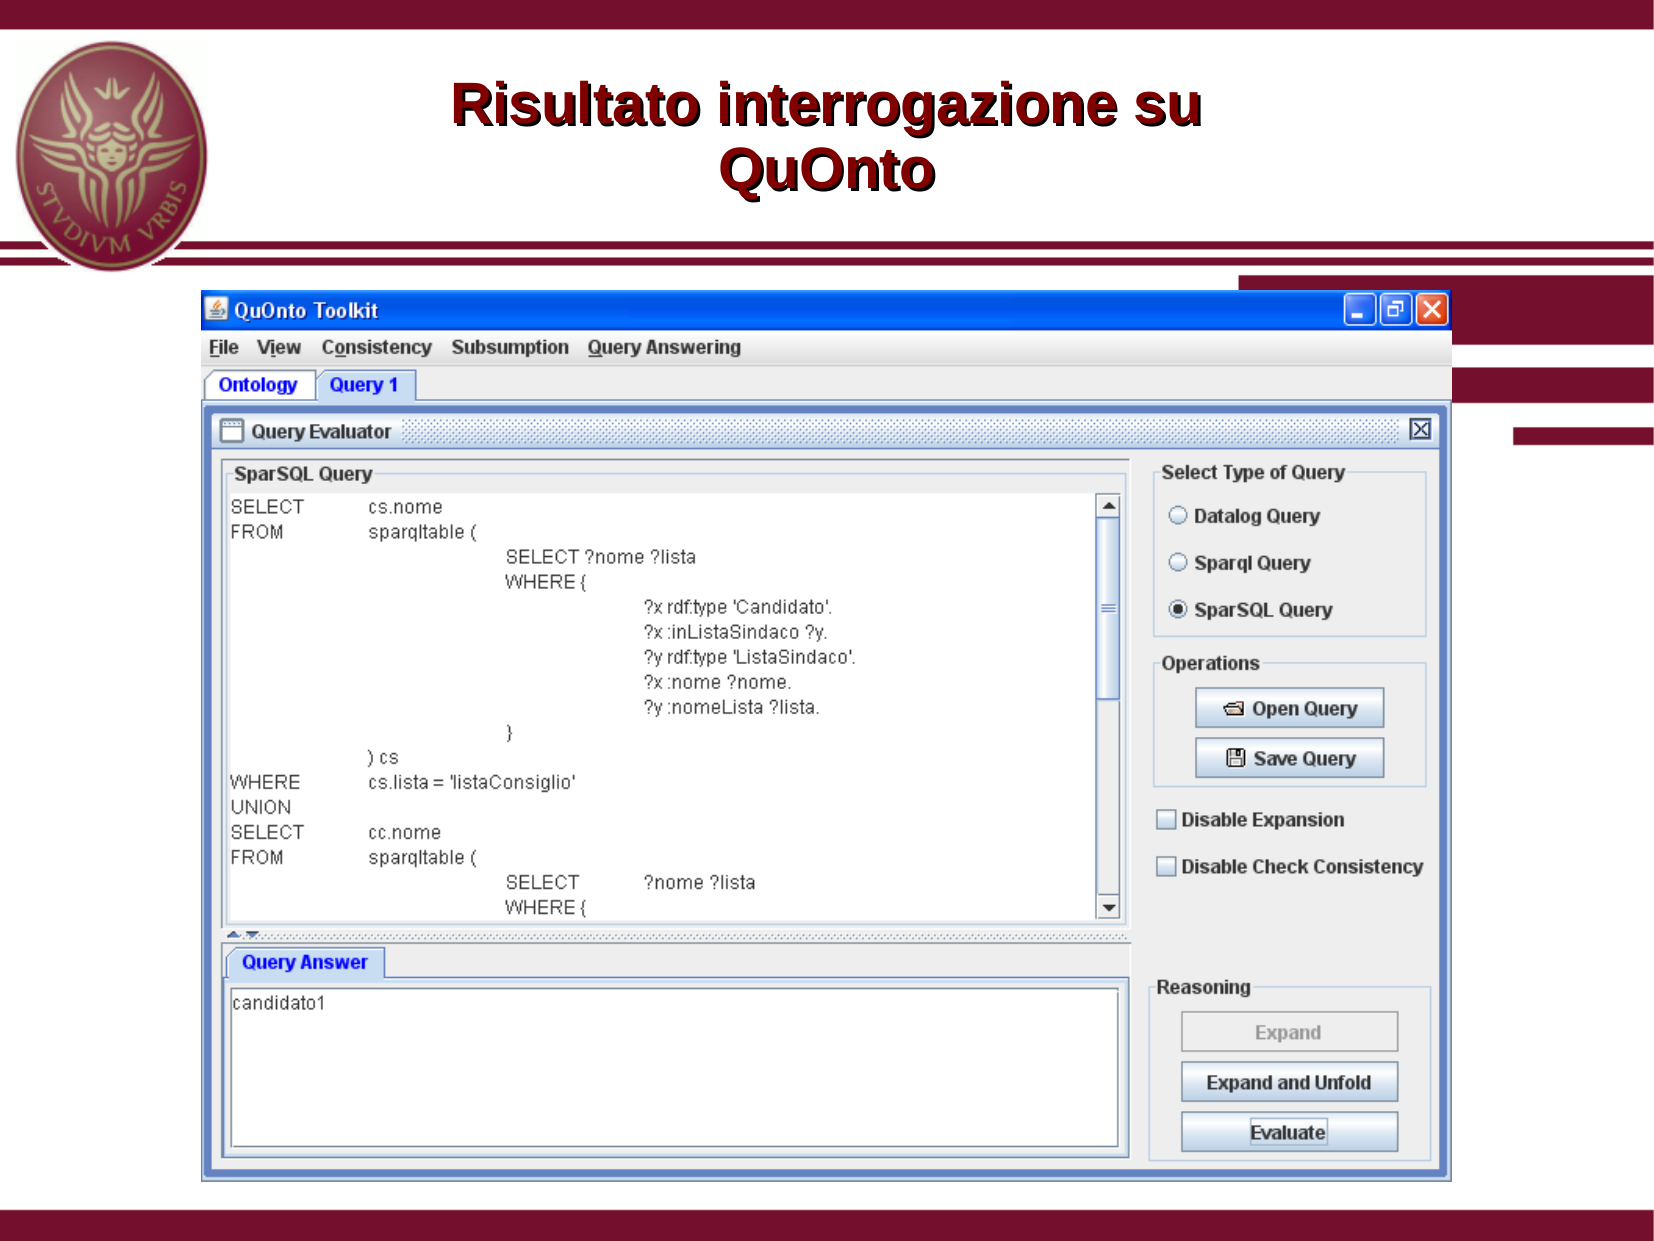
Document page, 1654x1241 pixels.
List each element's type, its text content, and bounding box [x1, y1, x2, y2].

text_box Risultato interrogazione su QuOnto [383, 63, 1270, 209]
picture [0, 0, 1654, 1241]
